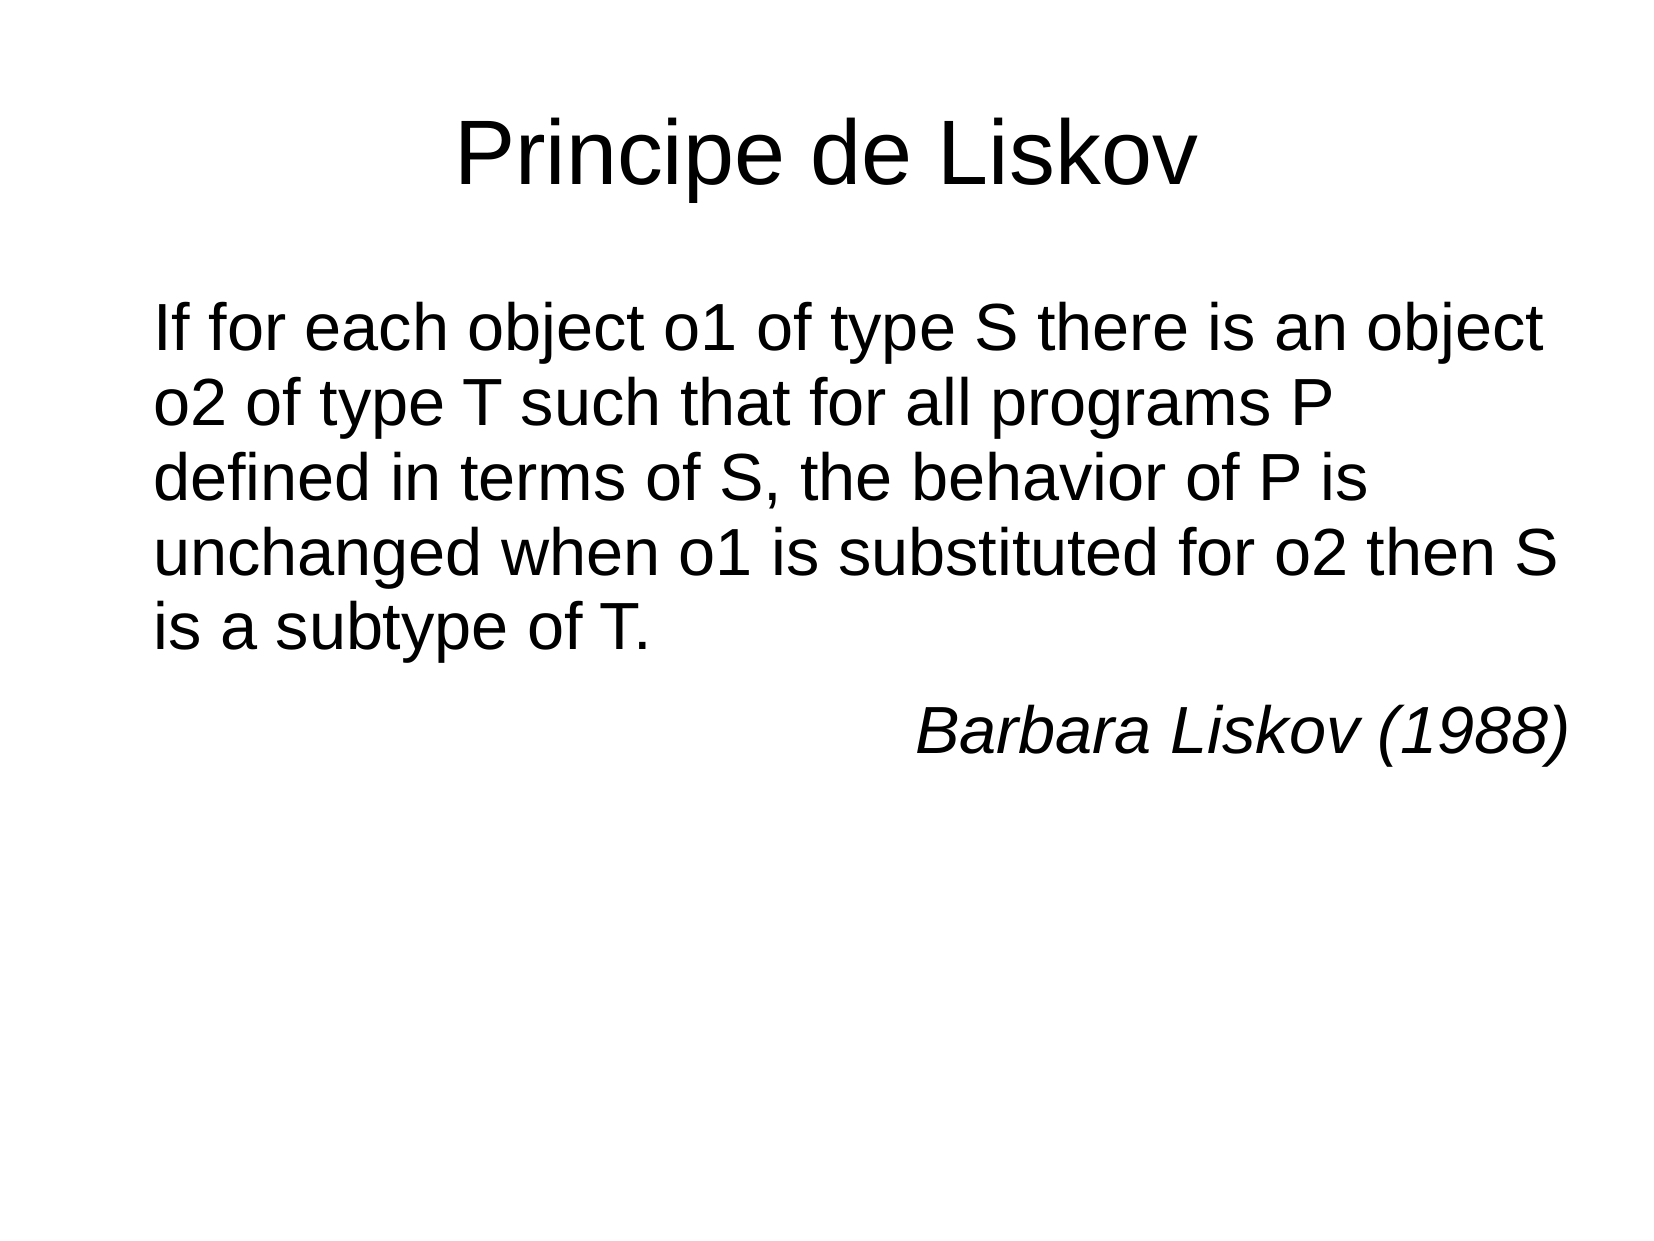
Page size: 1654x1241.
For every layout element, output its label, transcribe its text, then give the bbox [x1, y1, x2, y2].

list If for each object o1 of type S there is an object o2 of type T such that for all programs P defined in terms of S, the behavior of P is unchanged when o1 is substituted for o2 then S is a subtype of T. Barbara Liskov (1988) [82, 290, 1571, 841]
title Principe de Liskov [82, 49, 1571, 257]
